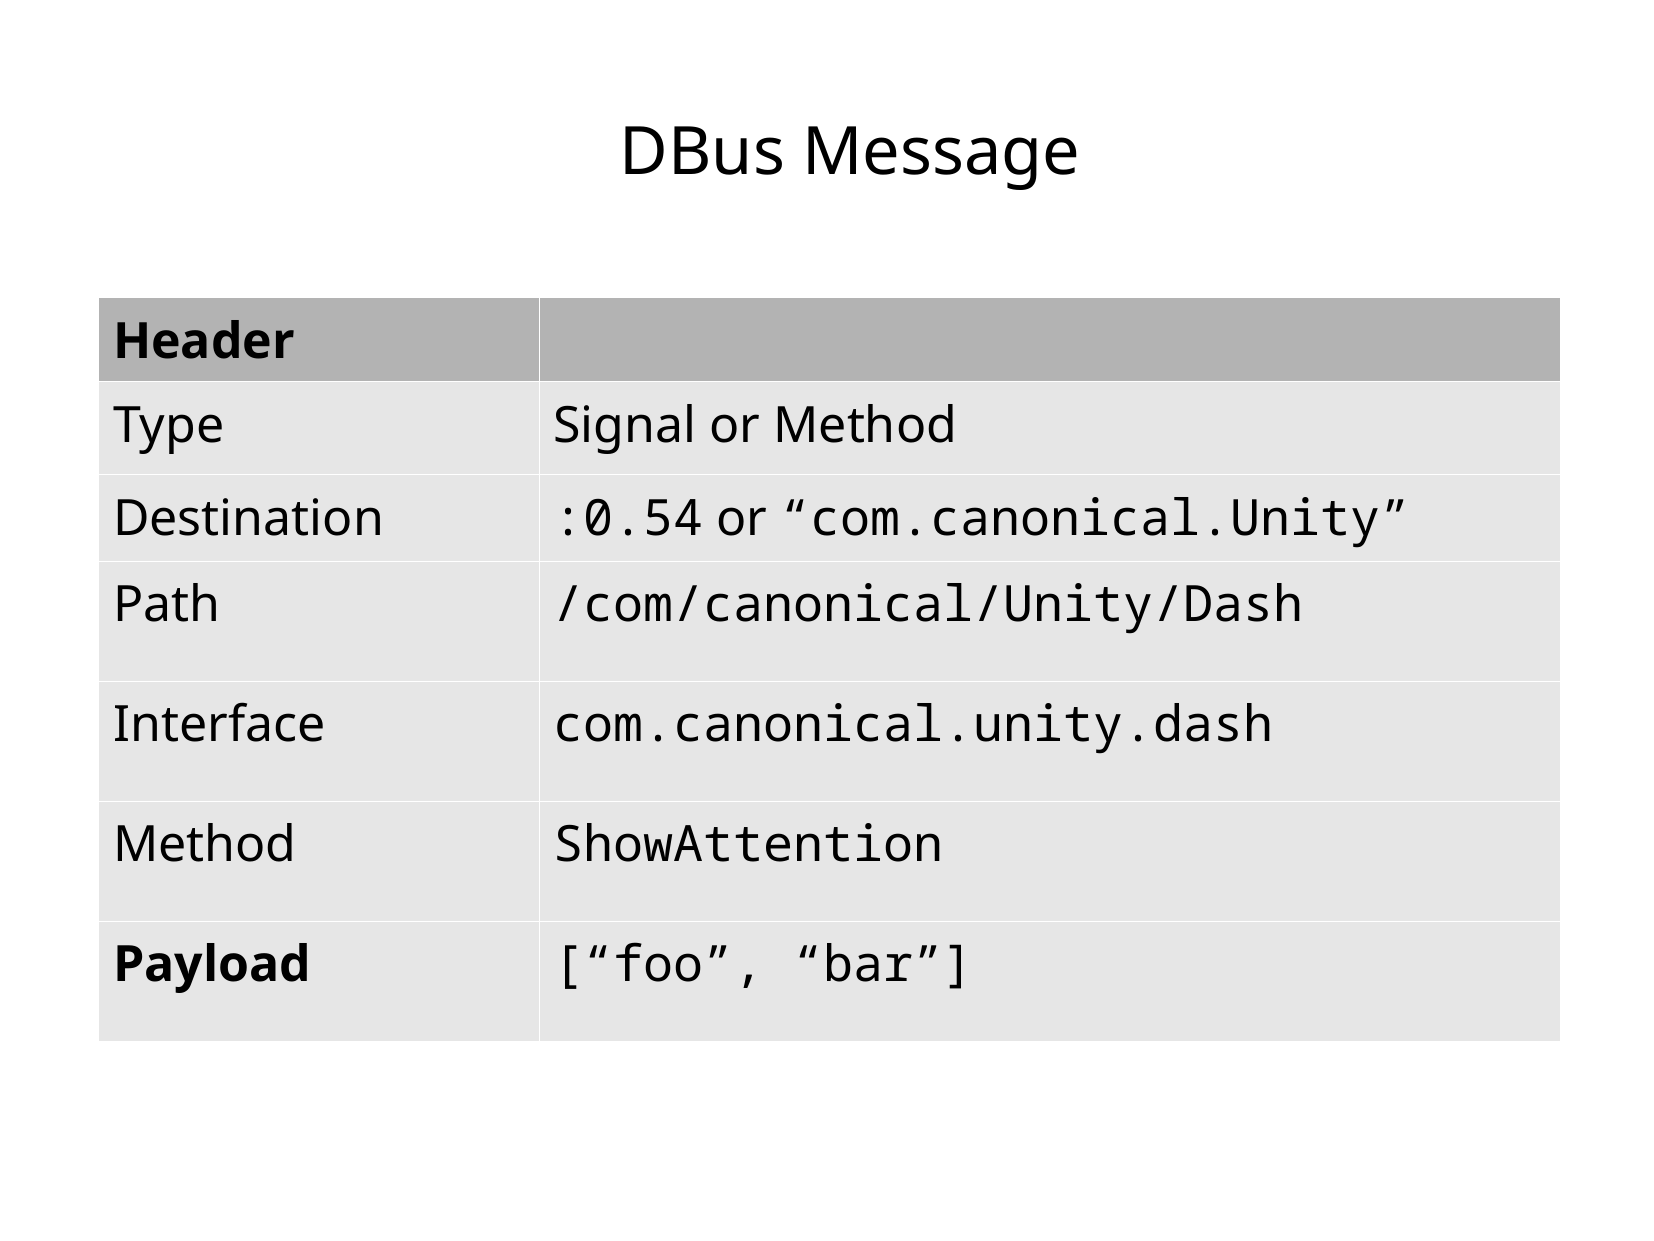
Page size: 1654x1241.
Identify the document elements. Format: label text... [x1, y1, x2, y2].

table_cell ShowAttention [540, 802, 1560, 921]
table_header [540, 298, 1560, 381]
table_cell Type [99, 382, 539, 474]
table_cell [“foo”, “bar”] [540, 922, 1560, 1041]
table_cell Destination [99, 475, 539, 561]
table_cell com.canonical.unity.dash [540, 682, 1560, 801]
table_cell Path [99, 562, 539, 681]
text_box DBus Message [604, 95, 1075, 186]
table_cell Payload [99, 922, 539, 1041]
table_cell Interface [99, 682, 539, 801]
table_cell /com/canonical/Unity/Dash [540, 562, 1560, 681]
table_cell :0.54 or “com.canonical.Unity” [540, 475, 1560, 561]
table_header Header [99, 298, 539, 381]
table_cell Method [99, 802, 539, 921]
table_cell Signal or Method [540, 382, 1560, 474]
